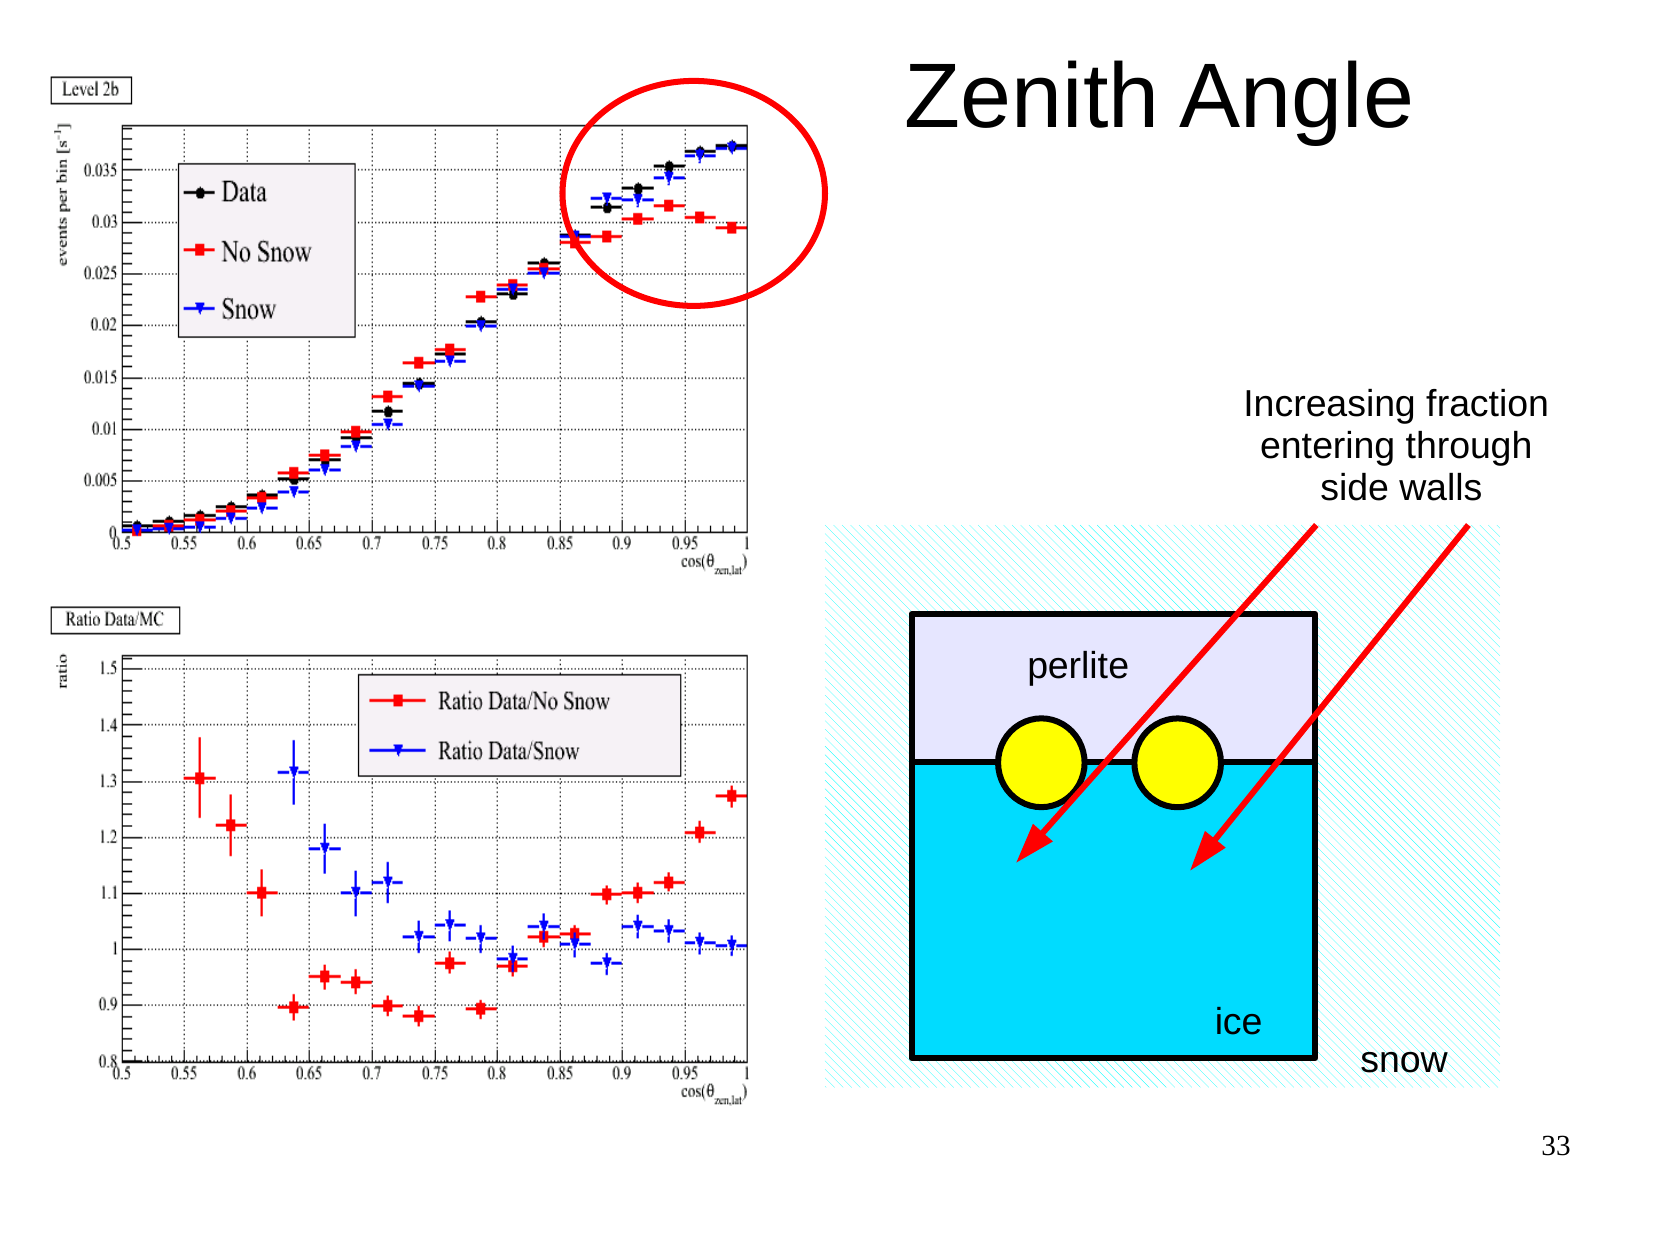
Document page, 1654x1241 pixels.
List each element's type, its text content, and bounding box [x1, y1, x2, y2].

text_box perlite [1012, 637, 1144, 695]
text_box Increasing fraction entering through side walls [1228, 375, 1575, 516]
text_box snow [1345, 1030, 1463, 1088]
text_box Zenith Angle [890, 37, 1430, 155]
text_box [825, 525, 1501, 1088]
picture [37, 65, 835, 1126]
text_box ice [1200, 993, 1278, 1051]
